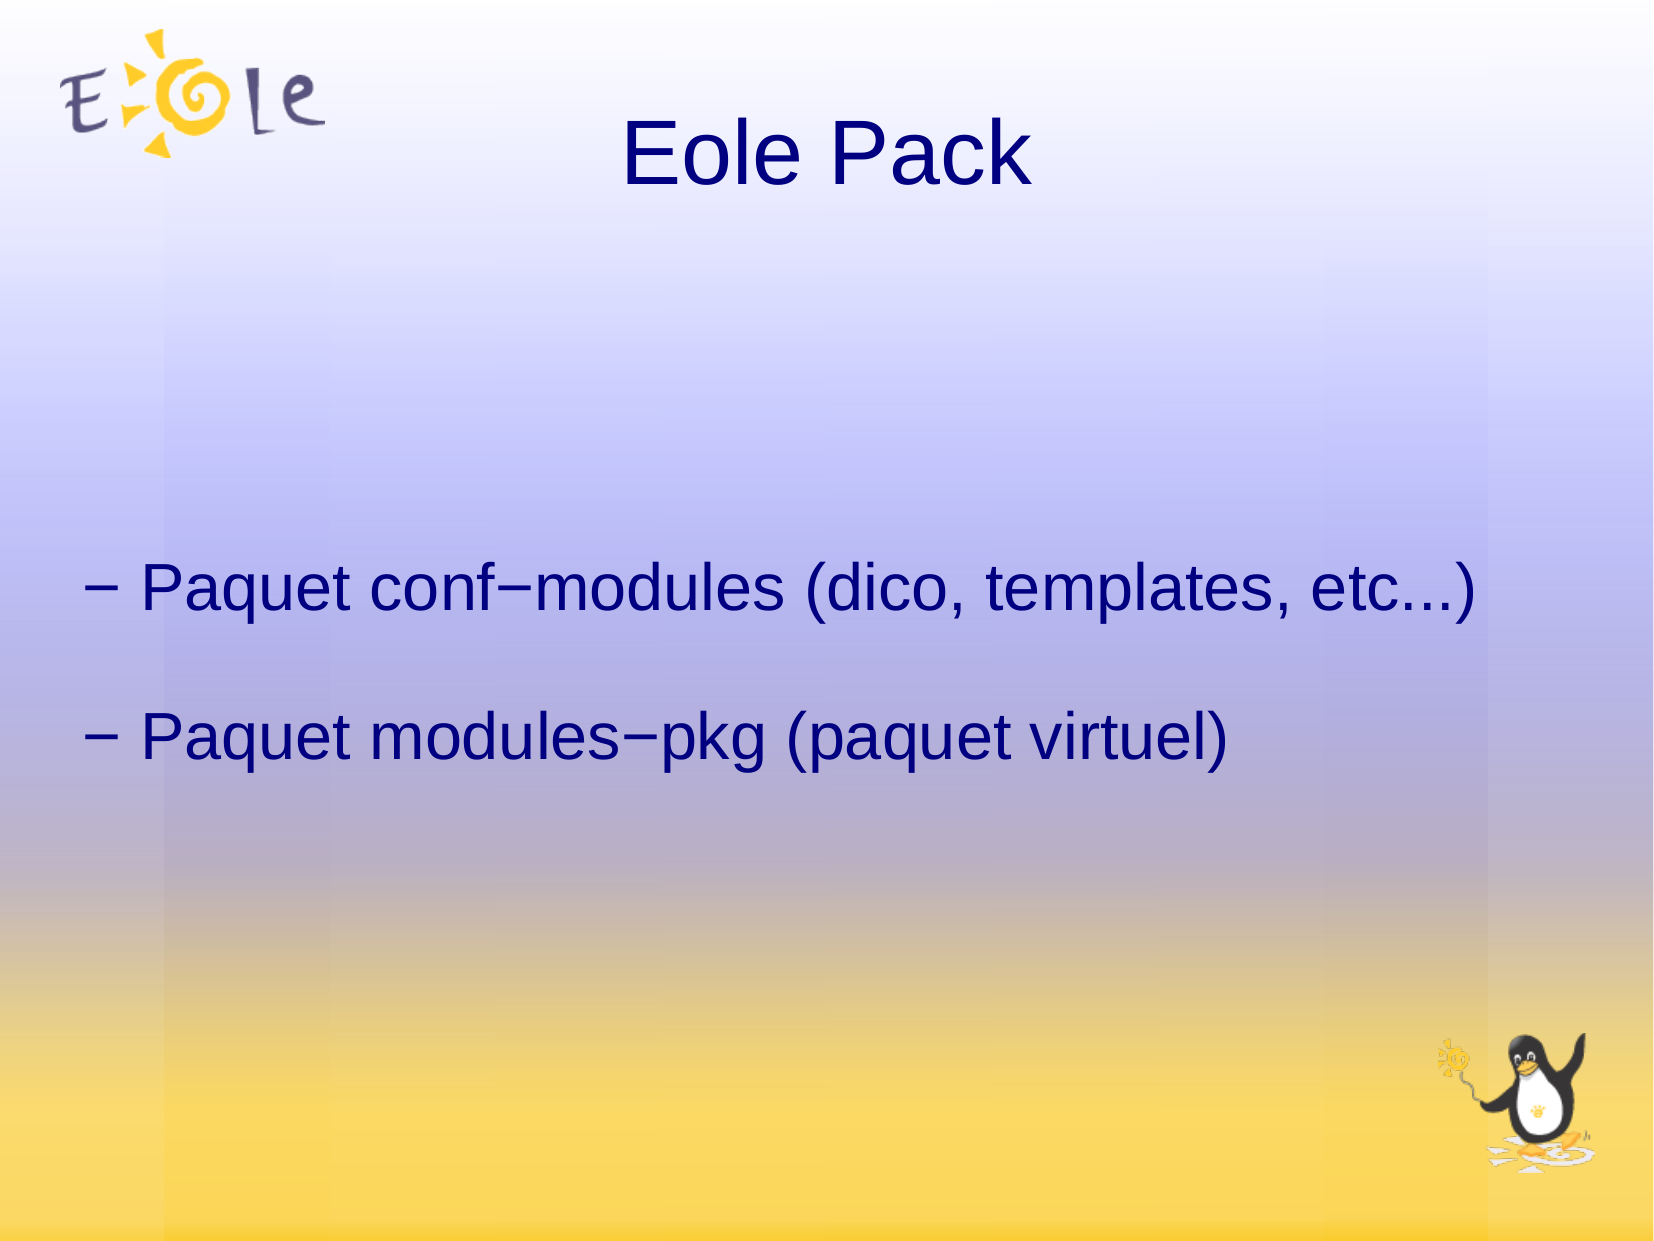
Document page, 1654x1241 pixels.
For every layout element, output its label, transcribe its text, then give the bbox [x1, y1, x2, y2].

picture [0, 0, 1654, 1241]
subtitle − Paquet conf−modules (dico, templates, etc...) − Paquet modules−pkg (paquet virtuel) [82, 290, 1571, 1109]
title Eole Pack [82, 49, 1571, 257]
